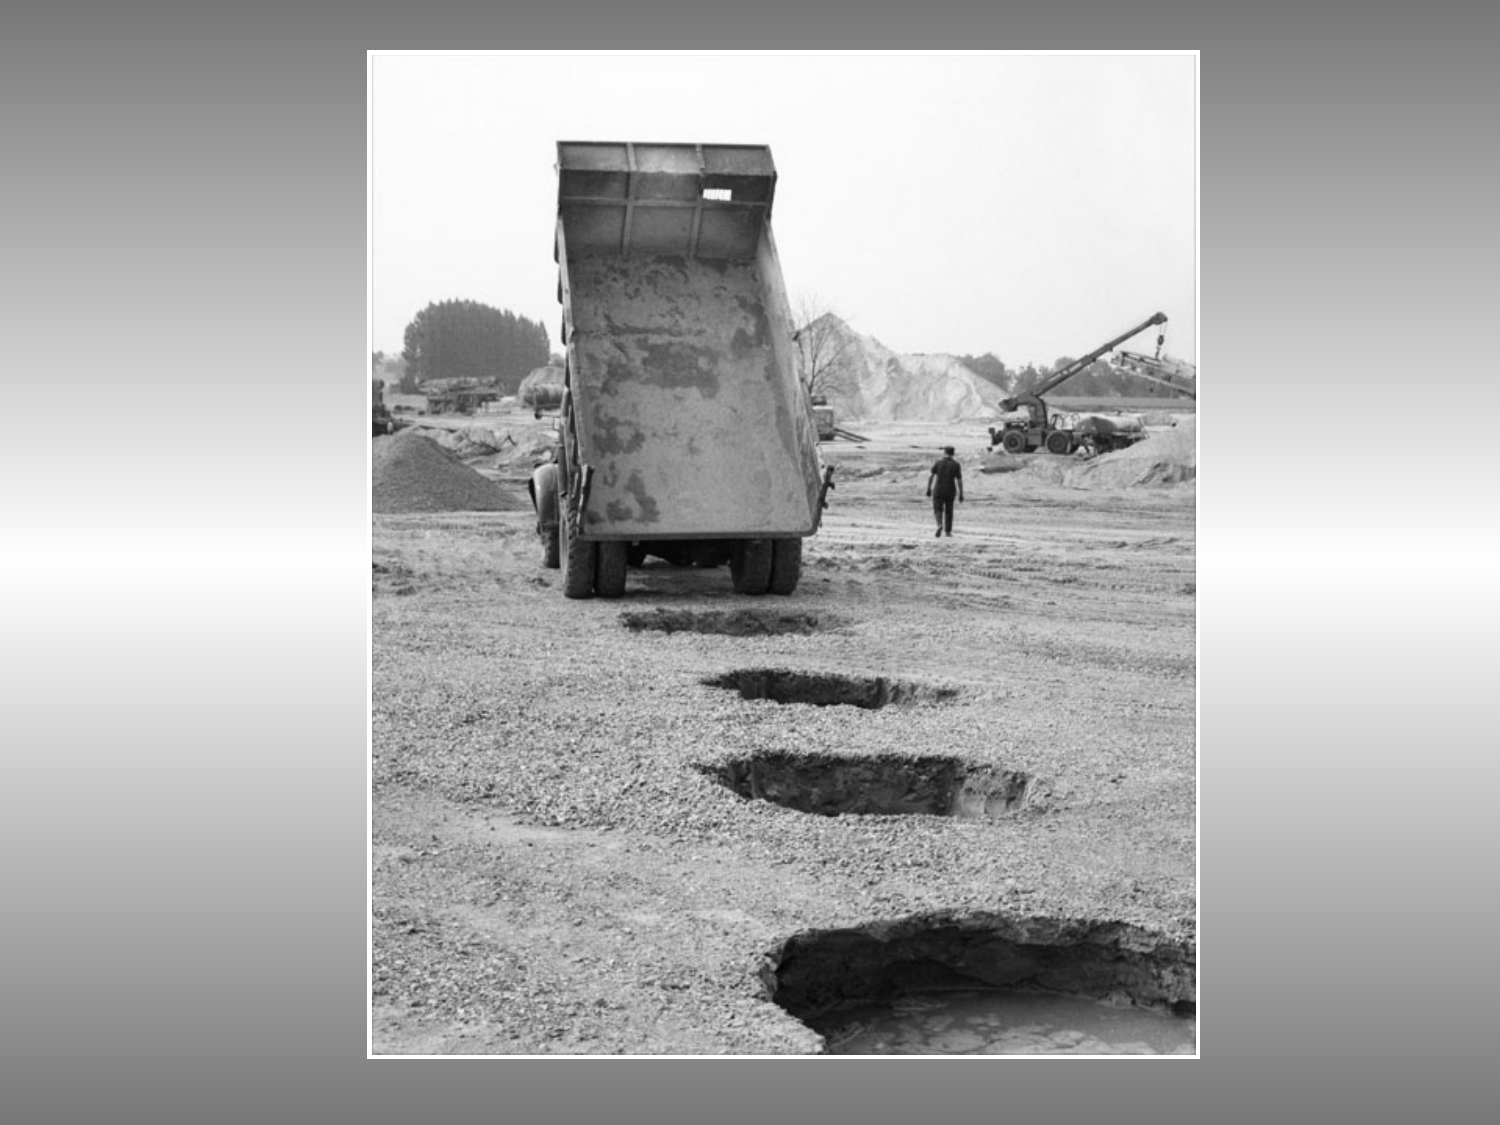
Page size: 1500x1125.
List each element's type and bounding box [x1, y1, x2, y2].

picture [372, 54, 1196, 1055]
